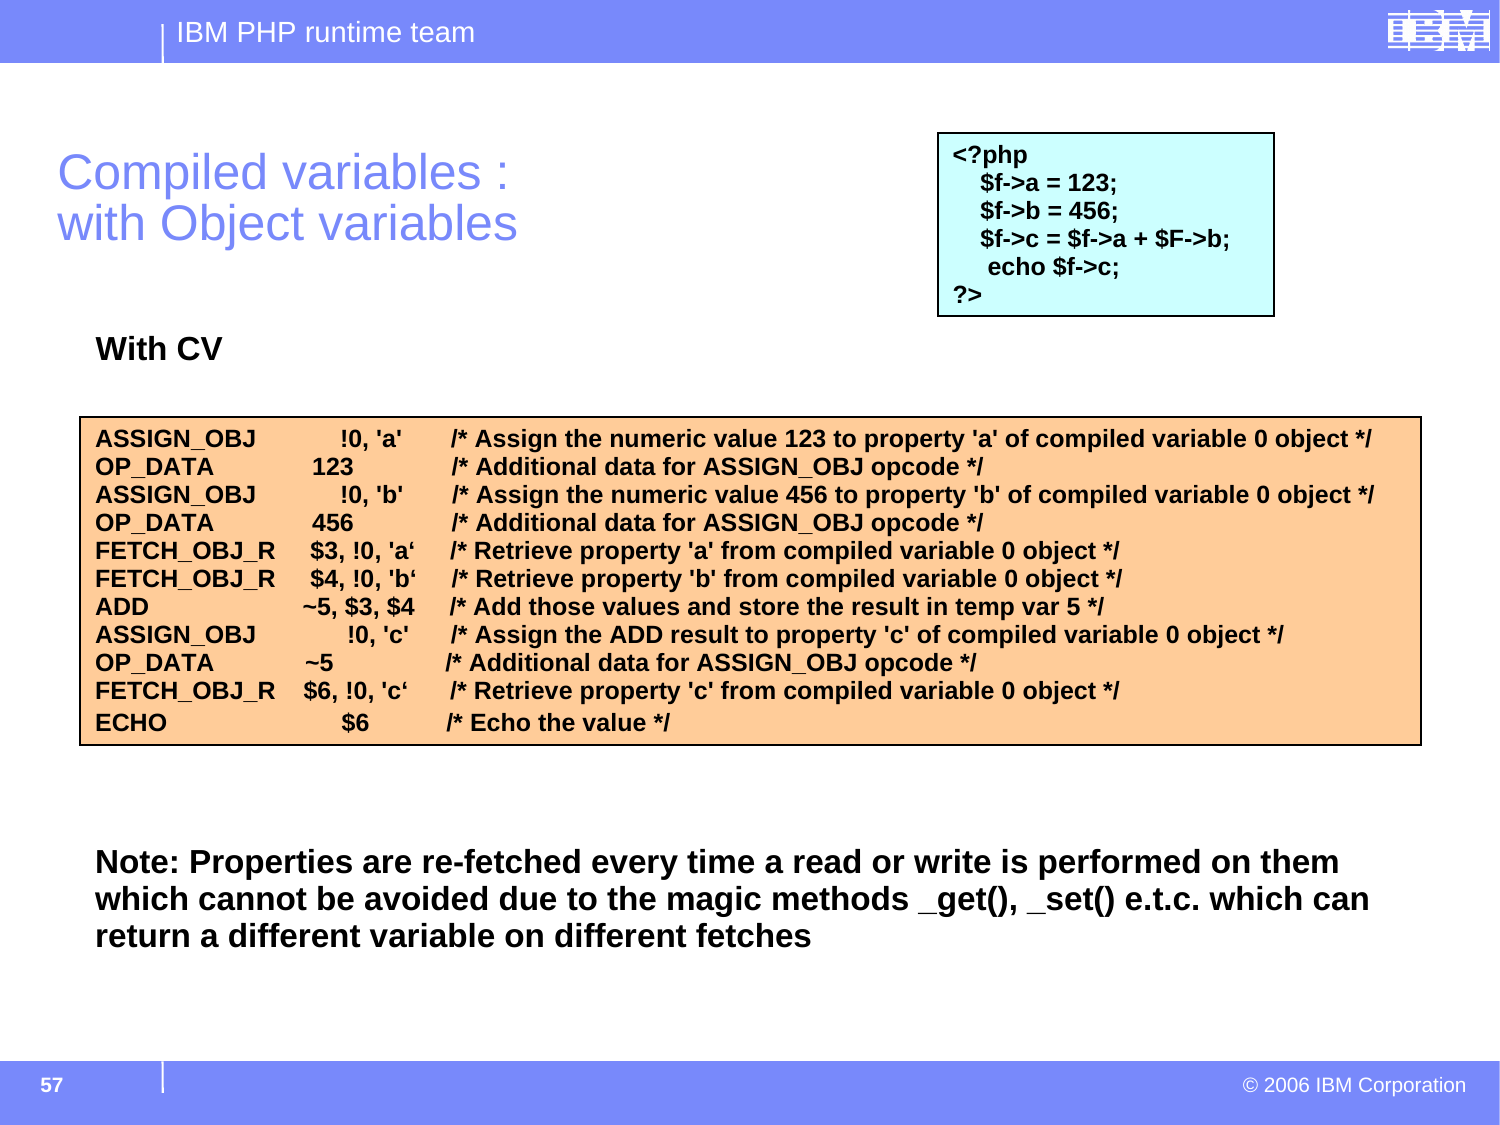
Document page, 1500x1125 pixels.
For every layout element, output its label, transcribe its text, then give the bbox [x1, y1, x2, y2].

text_box <?php $f->a = 123; $f->b = 456; $f->c = $f->a + $F->b; echo $f->c; ?> [937, 132, 1274, 317]
text_box With CV [80, 323, 239, 376]
text_box ASSIGN_OBJ !0, 'a' /* Assign the numeric value 123 to property 'a' of compiled variable 0 object */ OP_DATA 123 /* Additional data for ASSIGN_OBJ opcode */ ASSIGN_OBJ !0, 'b' /* Assign the numeric value 456 to property 'b' of compiled variable 0 object */ OP_DATA 456 /* Additional data for ASSIGN_OBJ opcode */ FETCH_OBJ_R $3, !0, 'a‘ /* Retrieve property 'a' from compiled variable 0 object */ FETCH_OBJ_R $4, !0, 'b‘ /* Retrieve property 'b' from compiled variable 0 object */ ADD ~5, $3, $4 /* Add those values and store the result in temp var 5 */ ASSIGN_OBJ !0, 'c' /* Assign the ADD result to property 'c' of compiled variable 0 object */ OP_DATA ~5 /* Additional data for ASSIGN_OBJ opcode */ FETCH_OBJ_R $6, !0, 'c‘ /* Retrieve property 'c' from compiled variable 0 object */ ECHO $6 /* Echo the value */ [80, 417, 1422, 746]
text_box Note: Properties are re-fetched every time a read or write is performed on them which cannot be avoided due to the magic methods _get(), _set() e.t.c. which can return a different variable on different fetches [80, 835, 1422, 1021]
text_box Compiled variables : with Object variables [42, 126, 689, 258]
